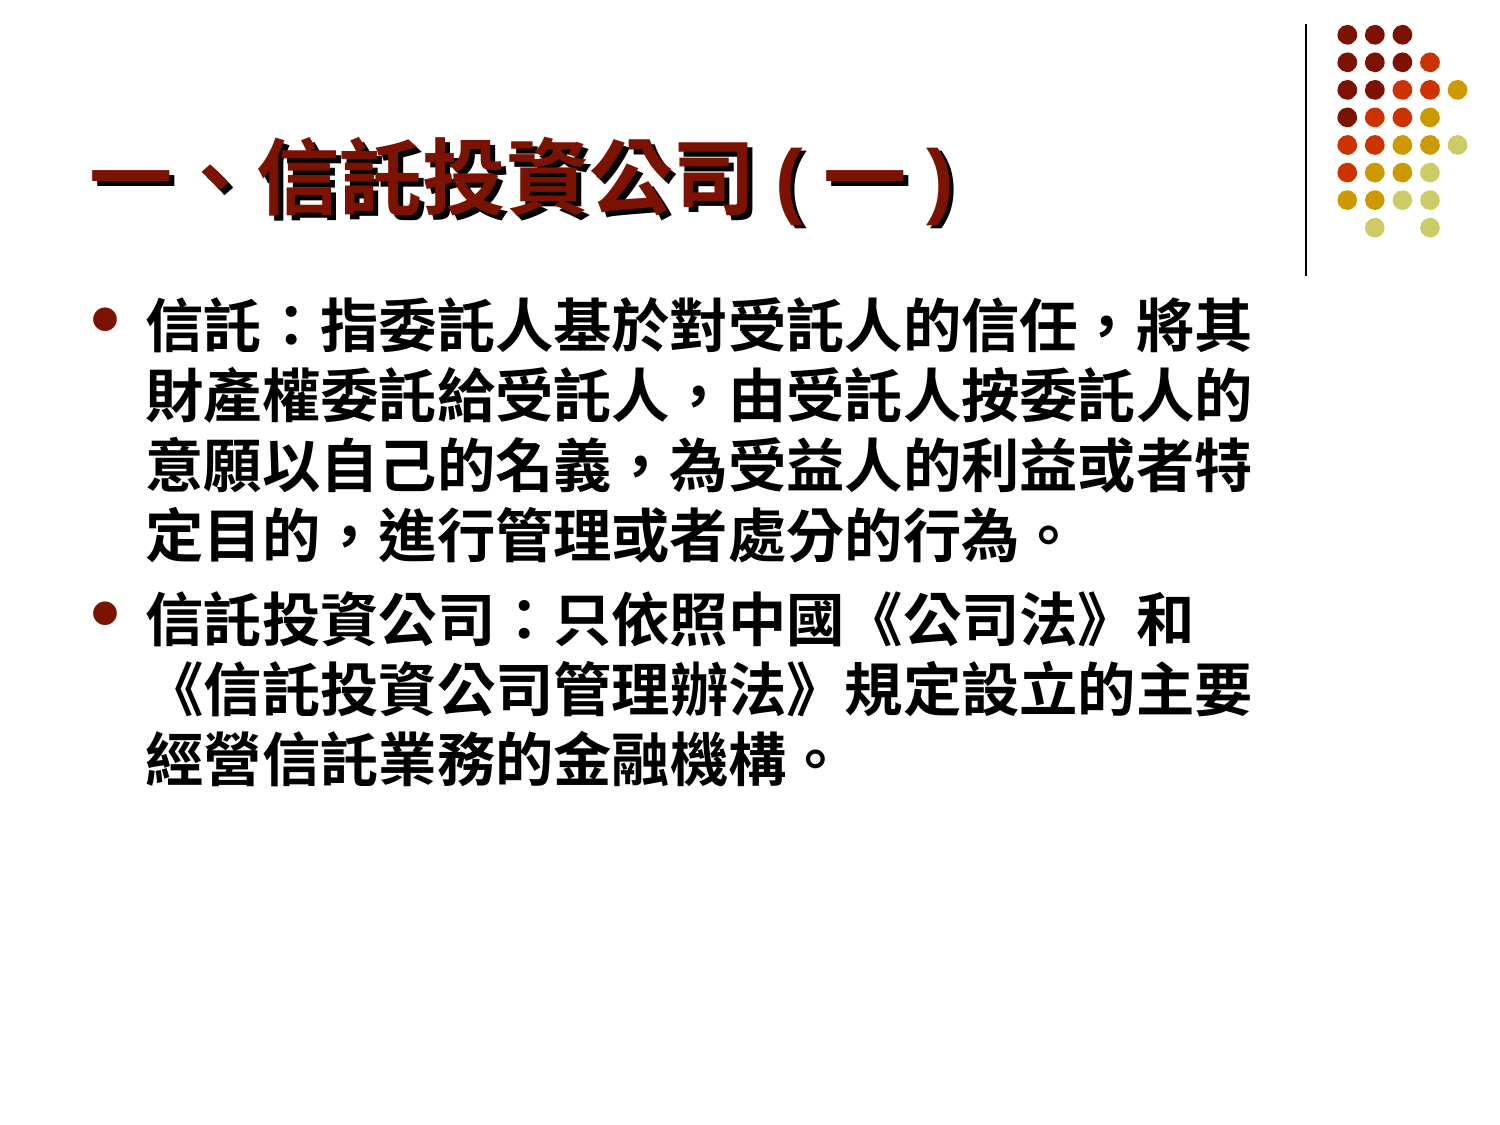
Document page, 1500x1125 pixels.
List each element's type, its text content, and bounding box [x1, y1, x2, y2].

title 一、信託投資公司(一) [74, 20, 1313, 233]
list 信託：指委託人基於對受託人的信任，將其財產權委託給受託人，由受託人按委託人的意願以自己的名義，為受益人的利益或者特定目的，進行管理或者處分的行為。 信託投資公司：只依照中國《公司法》和《信託投資公司管理辦法》規定設立的主要經營信託業務的金融機構。 [74, 282, 1294, 1006]
